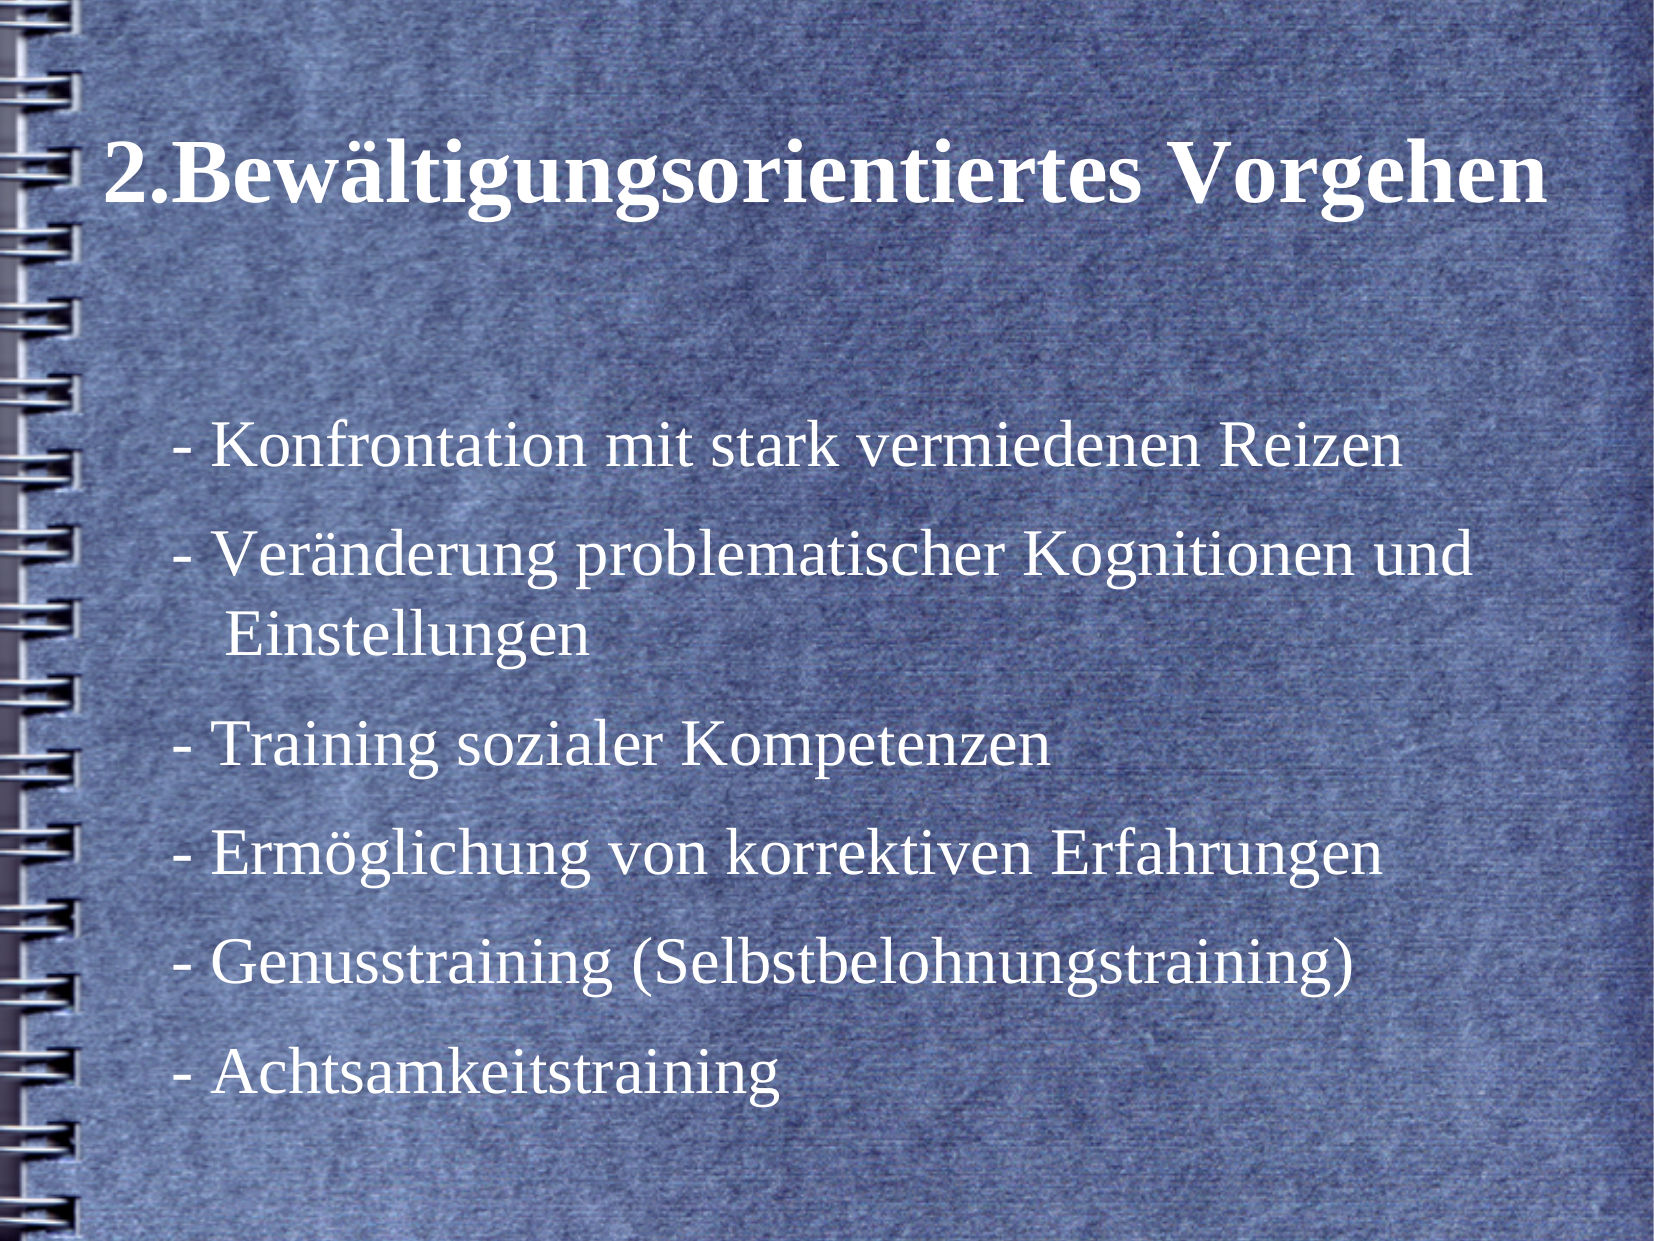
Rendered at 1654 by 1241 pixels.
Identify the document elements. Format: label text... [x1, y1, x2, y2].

list - Konfrontation mit stark vermiedenen Reizen - Veränderung problematischer Kognitionen und Einstellungen - Training sozialer Kompetenzen - Ermöglichung von korrektiven Erfahrungen - Genusstraining (Selbstbelohnungstraining) - Achtsamkeitstraining [82, 290, 1571, 1094]
picture [754, 1094, 774, 1105]
title 2.Bewältigungsorientiertes Vorgehen [82, 0, 1571, 290]
picture [0, 0, 1654, 1241]
